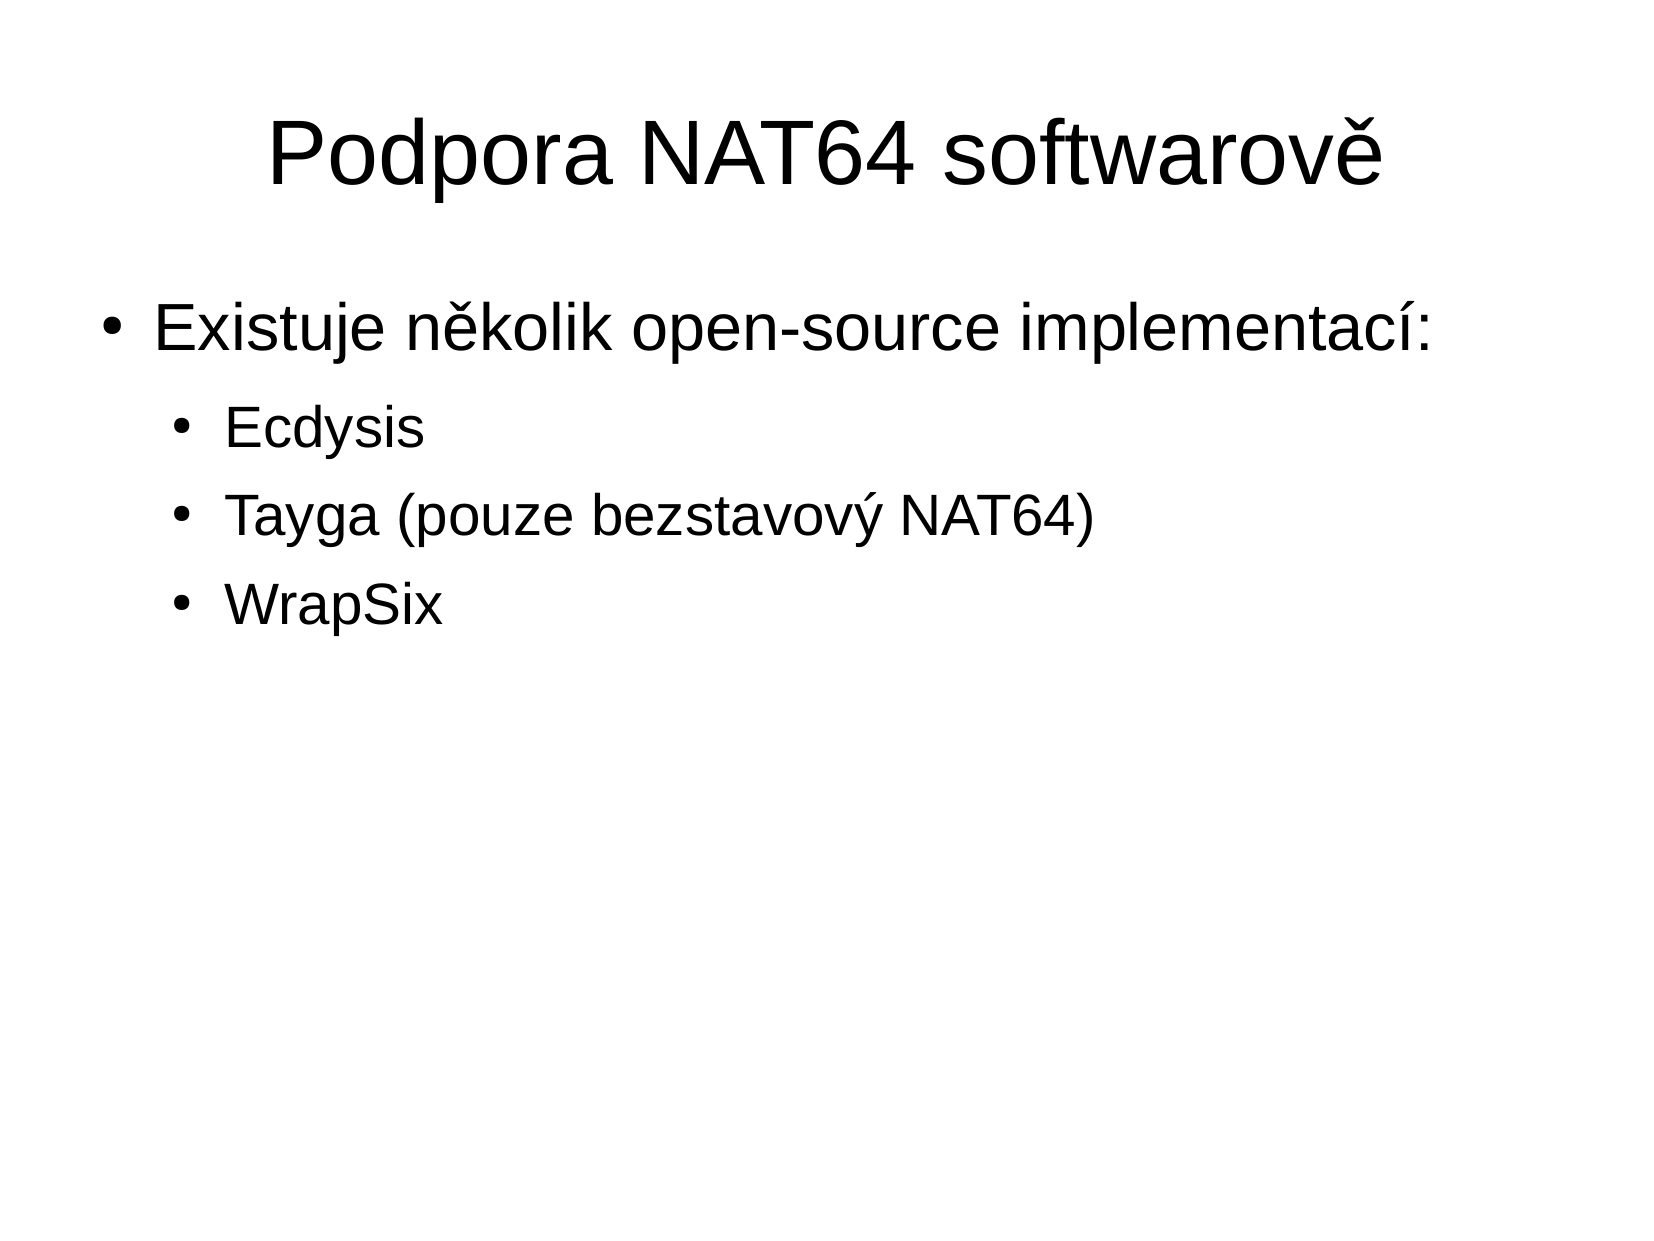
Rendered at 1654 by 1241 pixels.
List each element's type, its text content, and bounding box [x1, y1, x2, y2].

list Existuje několik open-source implementací: Ecdysis Tayga (pouze bezstavový NAT64) WrapSix [82, 290, 1571, 1109]
title Podpora NAT64 softwarově [82, 49, 1571, 257]
